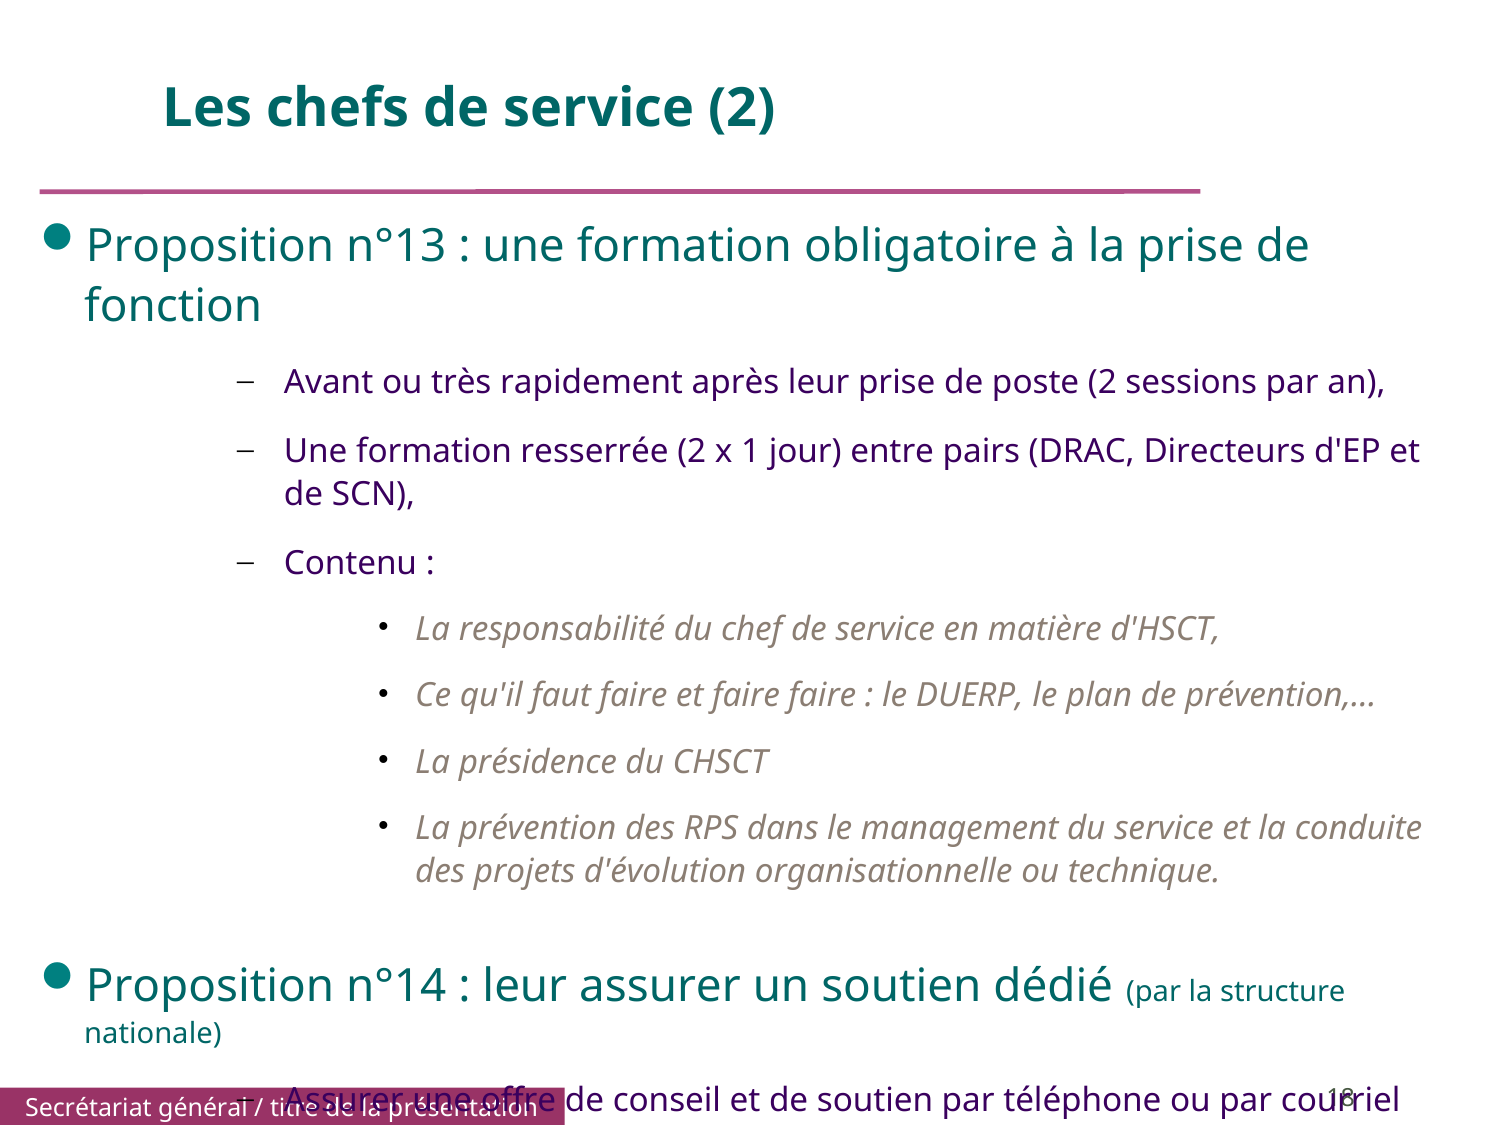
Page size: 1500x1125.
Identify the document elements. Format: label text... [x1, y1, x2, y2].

list Proposition n°13 : une formation obligatoire à la prise de fonction Avant ou très rapidement après leur prise de poste (2 sessions par an), Une formation resserrée (2 x 1 jour) entre pairs (DRAC, Directeurs d'EP et de SCN), Contenu : La responsabilité du chef de service en matière d'HSCT, Ce qu'il faut faire et faire faire : le DUERP, le plan de prévention,... La présidence du CHSCT La prévention des RPS dans le management du service et la conduite des projets d'évolution organisationnelle ou technique. Proposition n°14 : leur assurer un soutien dédié (par la structure nationale) Assurer une offre de conseil et de soutien par téléphone ou par courriel Proposer des téléconférences thématiques périodiques [25, 206, 1465, 1056]
title Les chefs de service (2) [147, 59, 1312, 148]
